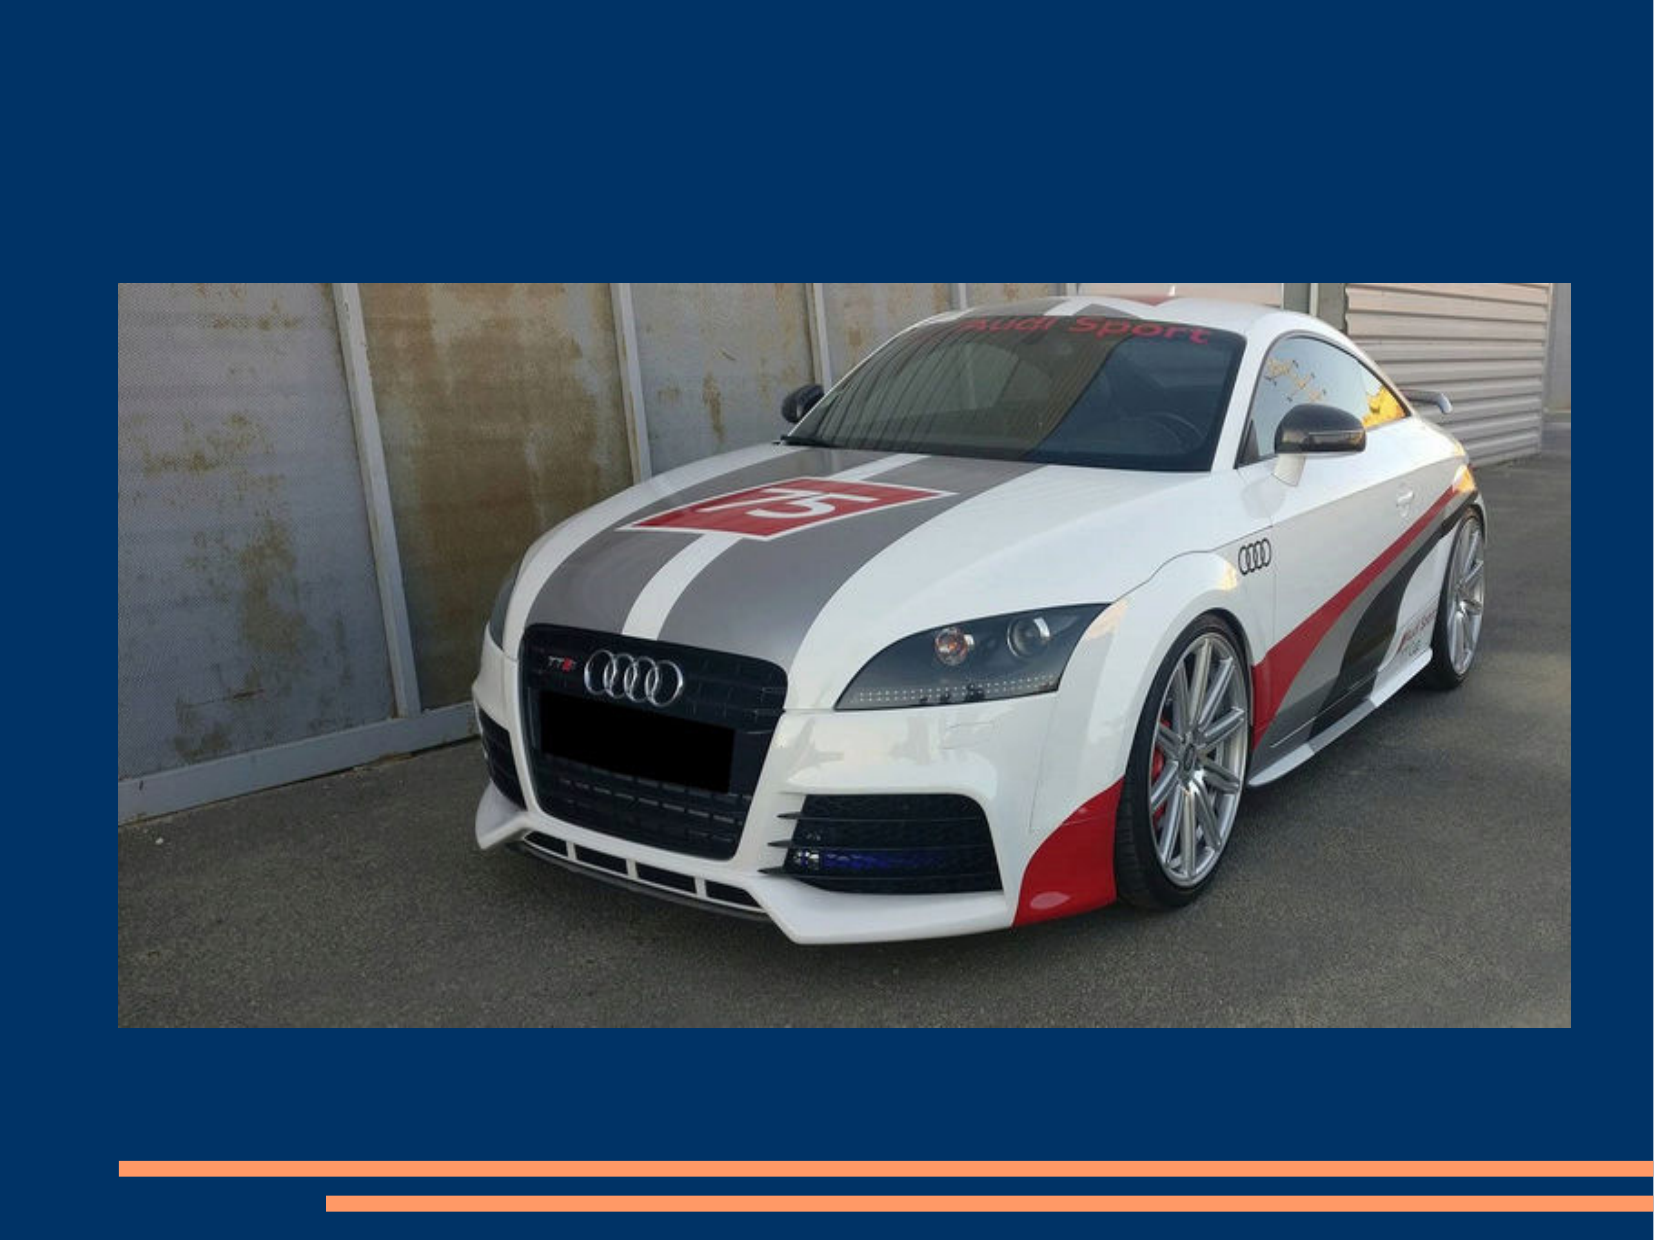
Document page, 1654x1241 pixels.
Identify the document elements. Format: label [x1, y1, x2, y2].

picture [118, 283, 1571, 1028]
